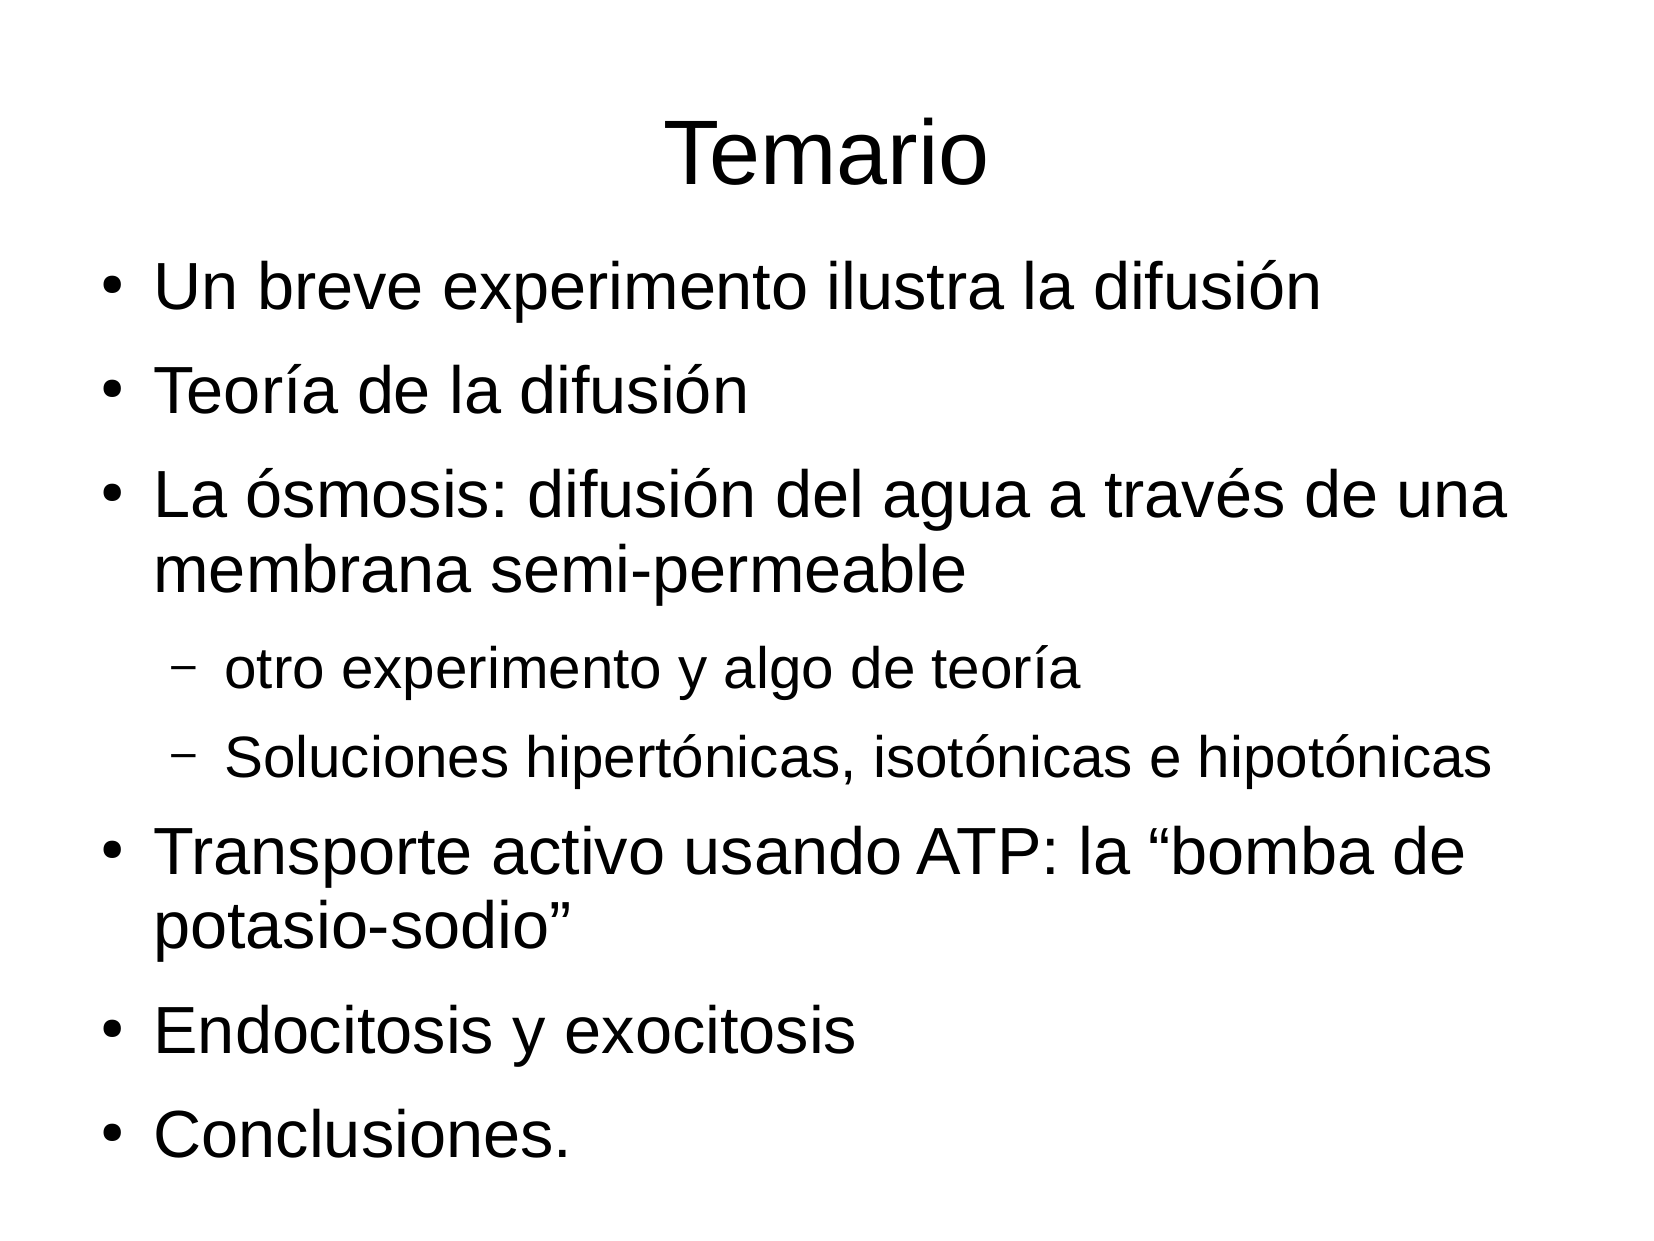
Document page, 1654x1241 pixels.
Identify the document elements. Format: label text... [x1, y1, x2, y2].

title Temario [82, 49, 1571, 248]
list Un breve experimento ilustra la difusión Teoría de la difusión La ósmosis: difusión del agua a través de una membrana semi-permeable otro experimento y algo de teoría Soluciones hipertónicas, isotónicas e hipotónicas Transporte activo usando ATP: la “bomba de potasio-sodio” Endocitosis y exocitosis Conclusiones. [82, 248, 1571, 1172]
